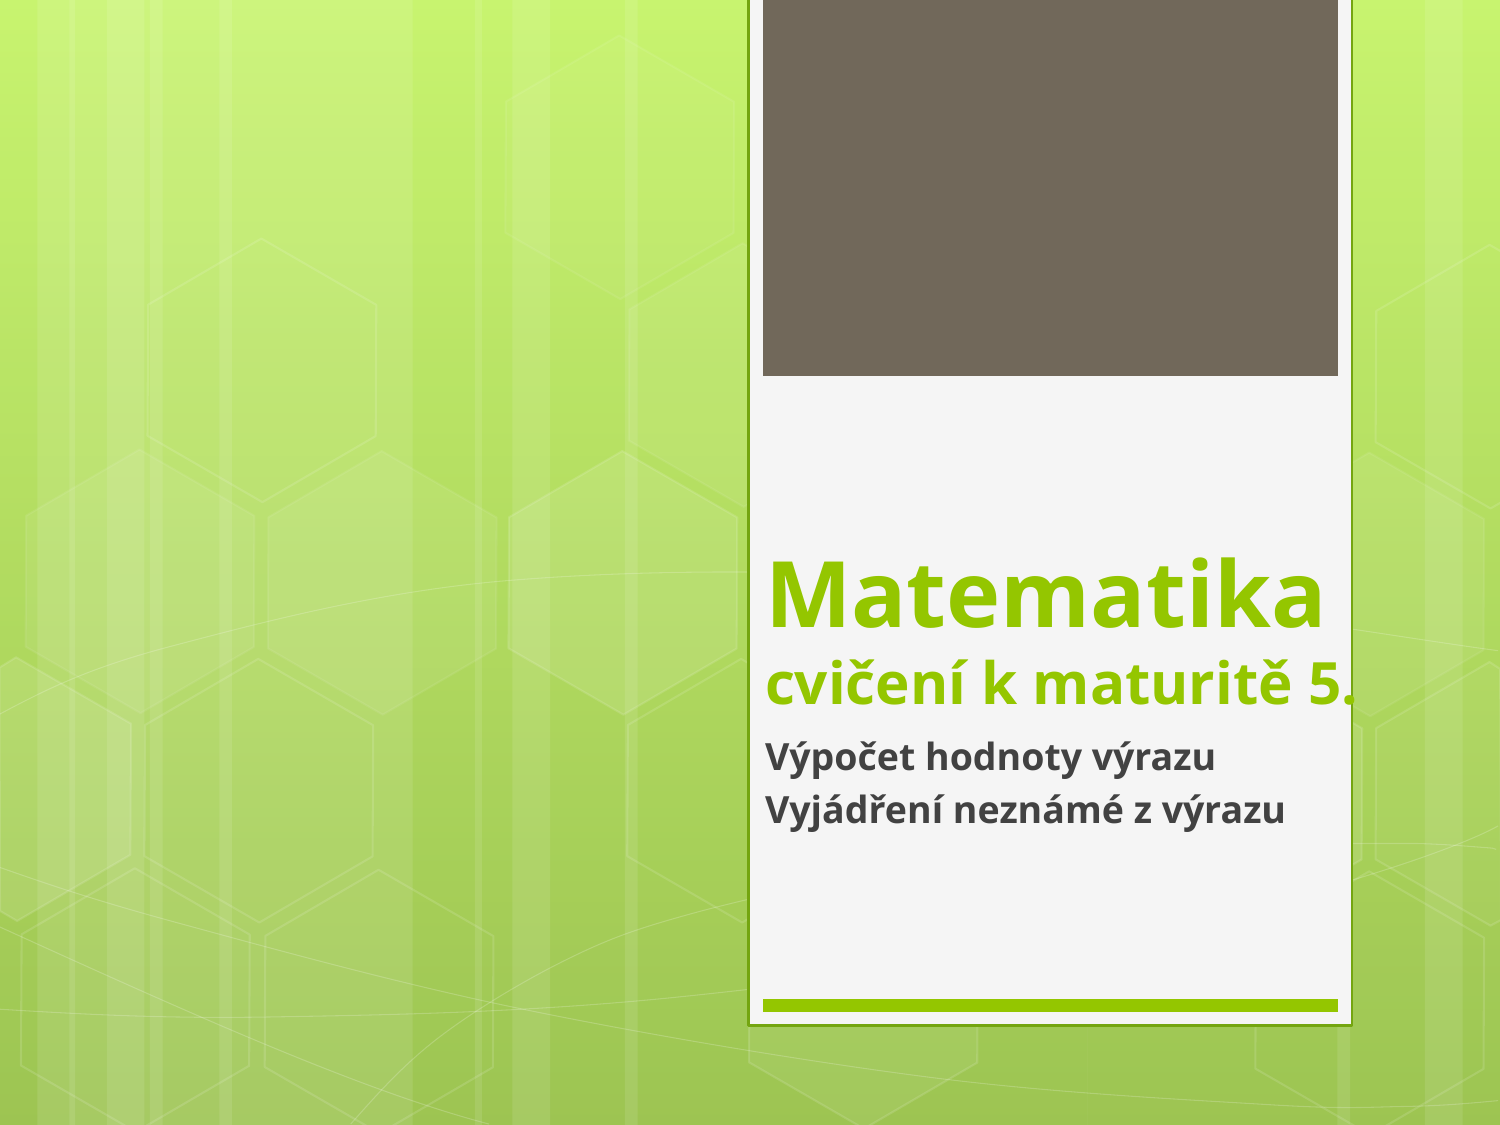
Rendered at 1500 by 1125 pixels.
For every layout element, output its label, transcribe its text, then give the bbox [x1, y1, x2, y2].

subtitle Výpočet hodnoty výrazu Vyjádření neznámé z výrazu [750, 725, 1320, 933]
title Matematika cvičení k maturitě 5. [750, 444, 1400, 724]
